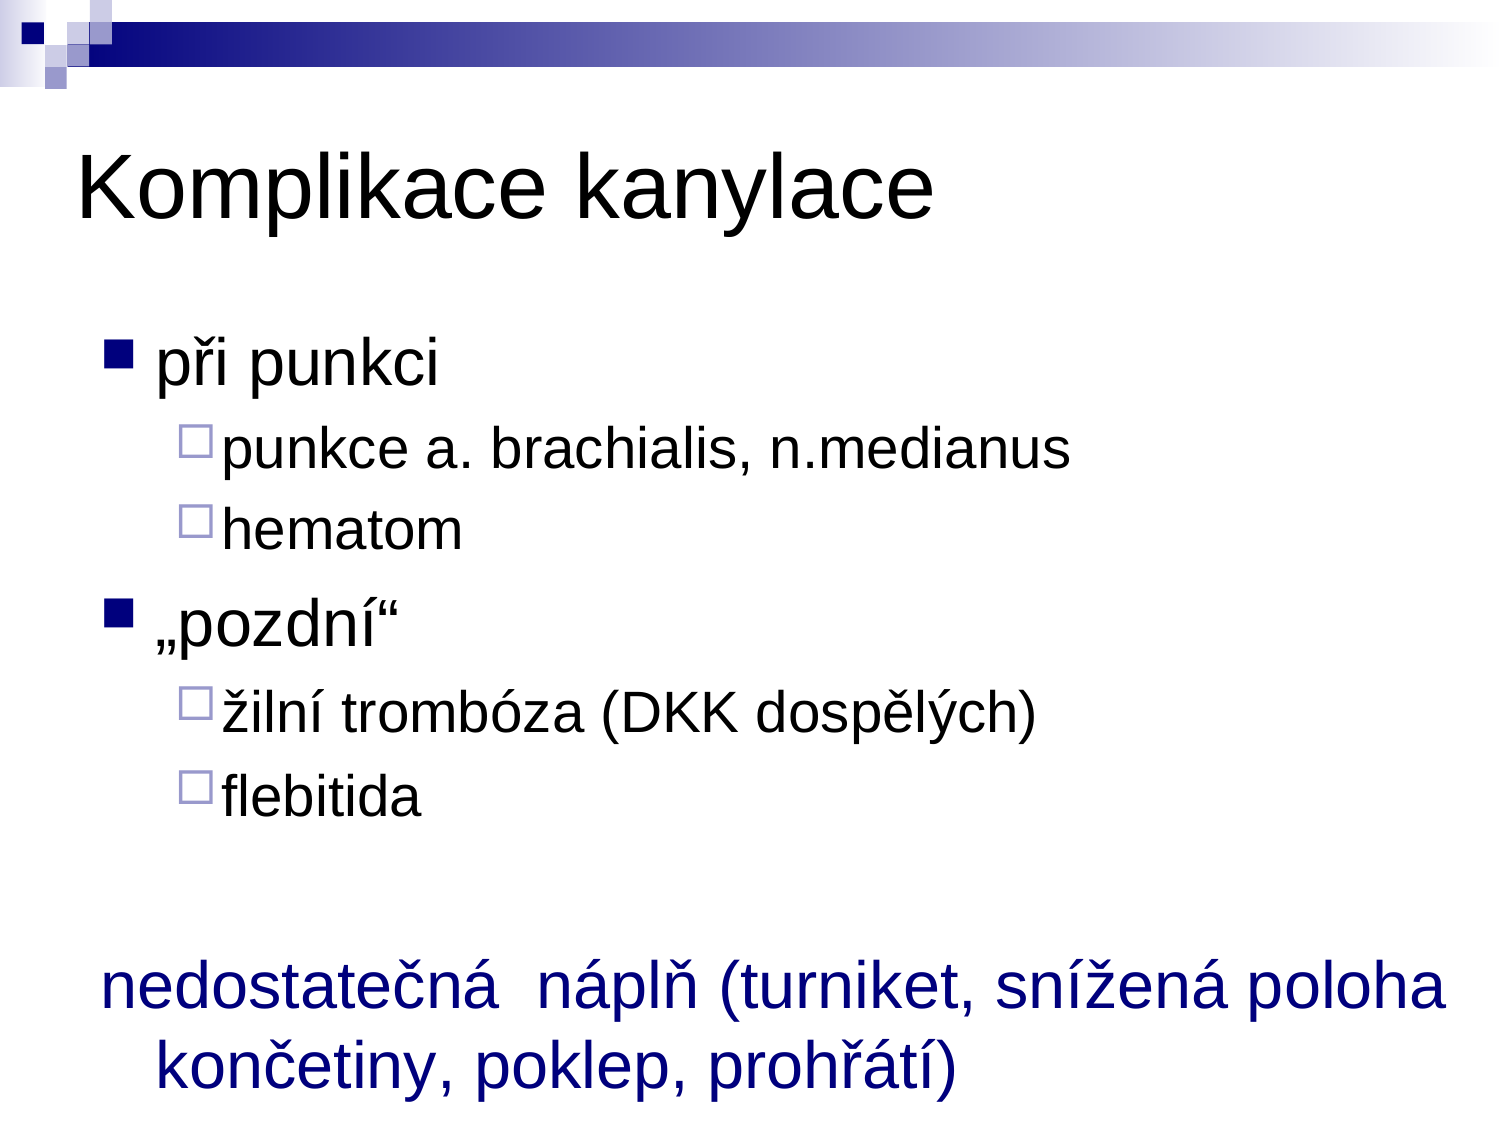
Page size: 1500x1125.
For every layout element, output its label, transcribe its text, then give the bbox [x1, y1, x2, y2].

list při punkci punkce a. brachialis, n.medianus hematom „pozdní“ žilní trombóza (DKK dospělých) flebitida nedostatečná náplň (turniket, snížená poloha končetiny, poklep, prohřátí) [100, 324, 1463, 1125]
title Komplikace kanylace [75, 75, 1426, 301]
